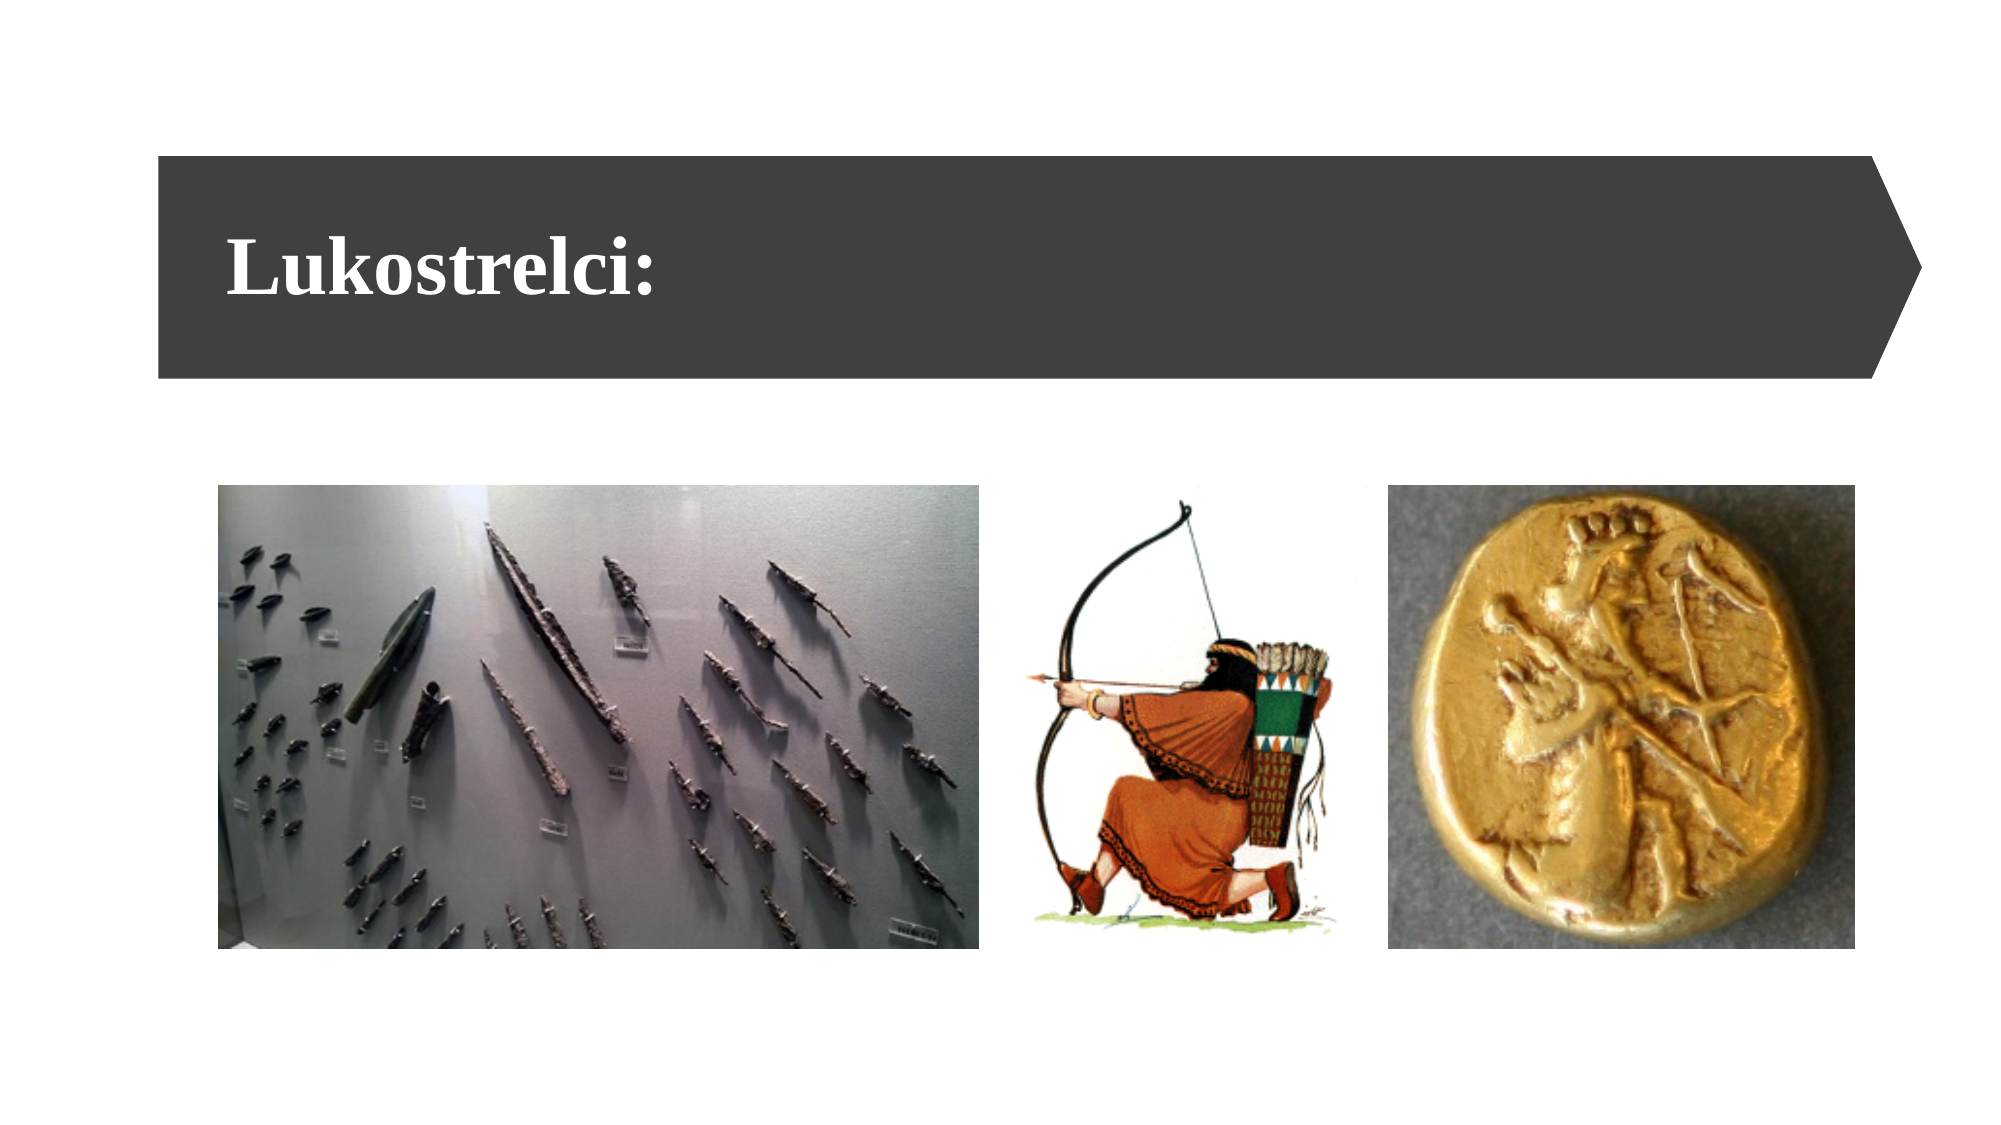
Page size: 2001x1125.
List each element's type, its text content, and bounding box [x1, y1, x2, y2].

picture [218, 485, 979, 949]
picture [990, 485, 1378, 949]
text_box [158, 156, 1922, 379]
picture [1388, 485, 1855, 949]
title Lukostrelci: [211, 197, 1856, 339]
